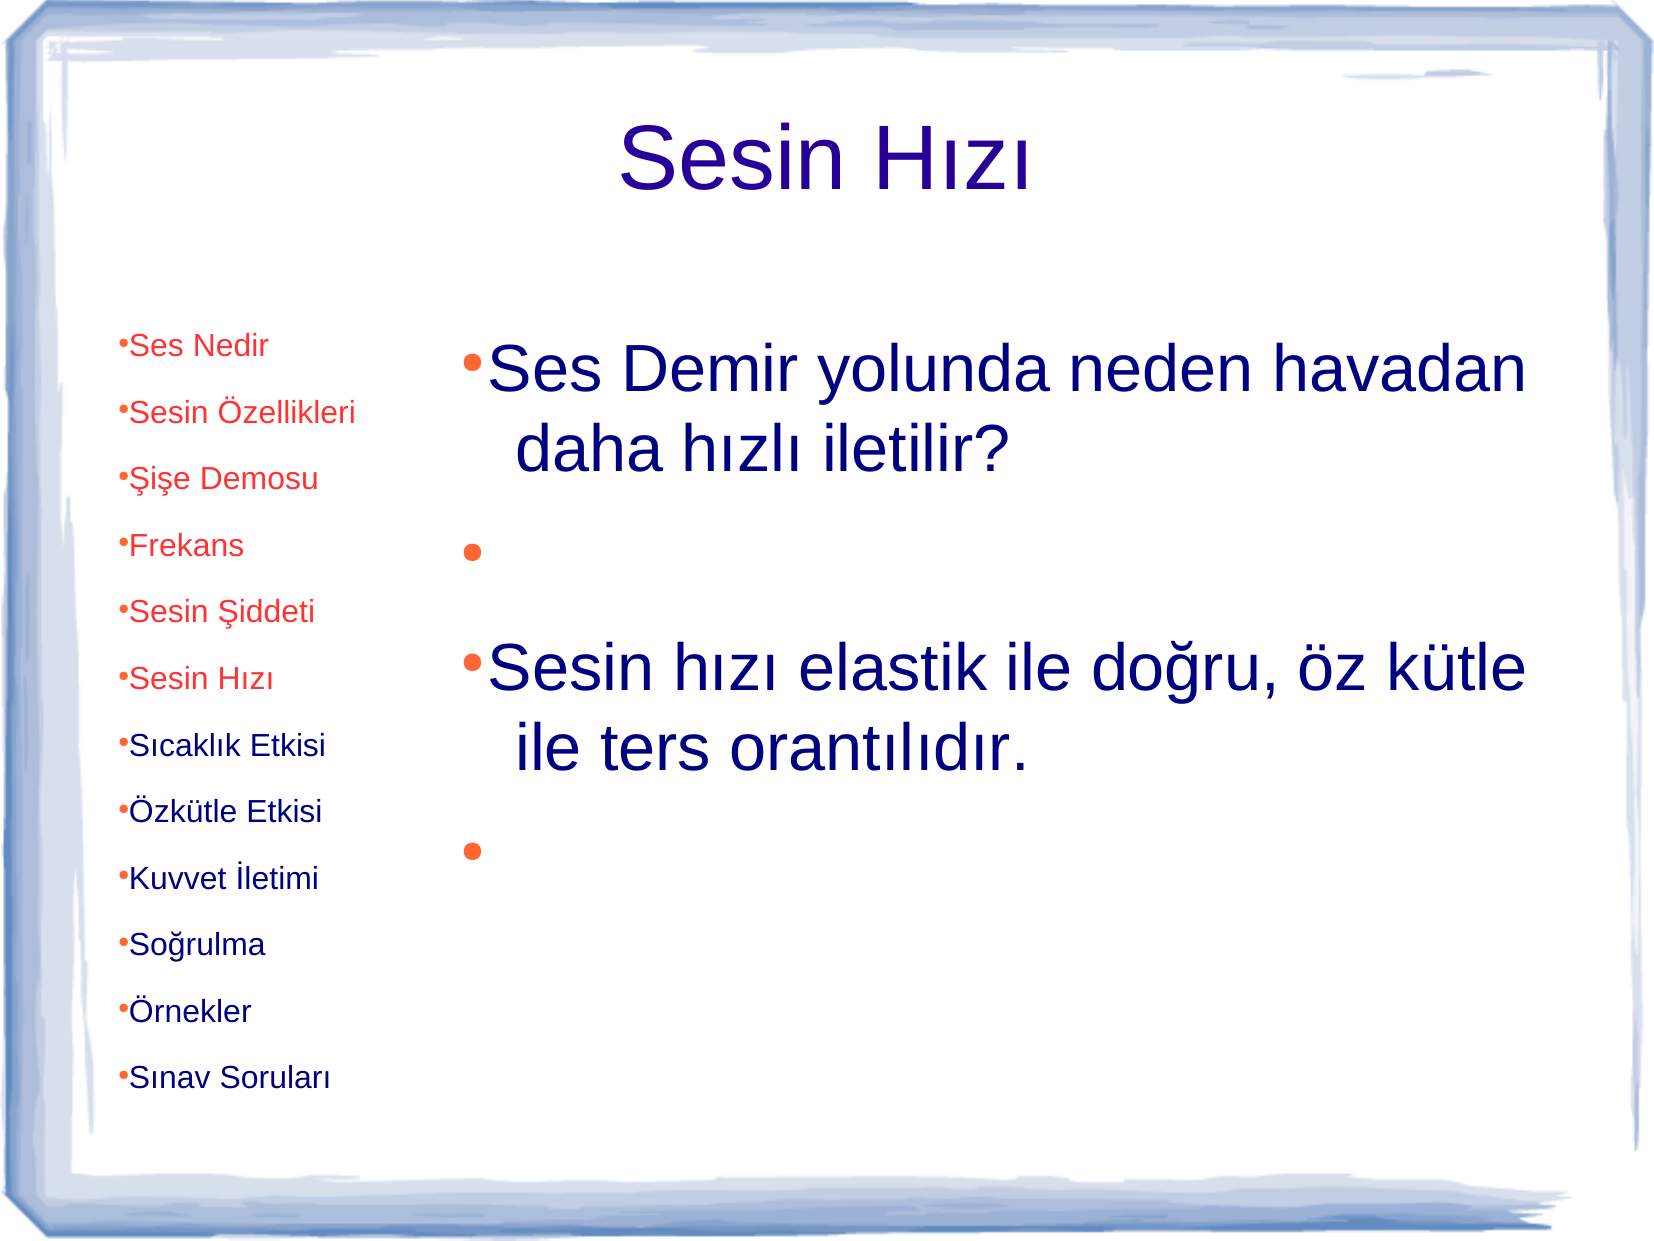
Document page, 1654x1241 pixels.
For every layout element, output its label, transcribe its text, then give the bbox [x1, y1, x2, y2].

list Ses Demir yolunda neden havadan daha hızlı iletilir? Sesin hızı elastik ile doğru, öz kütle ile ters orantılıdır. [460, 324, 1572, 1004]
title Sesin Hızı [82, 49, 1571, 257]
list Ses Nedir Sesin Özellikleri Şişe Demosu Frekans Sesin Şiddeti Sesin Hızı Sıcaklık Etkisi Özkütle Etkisi Kuvvet İletimi Soğrulma Örnekler Sınav Soruları [118, 324, 438, 1097]
